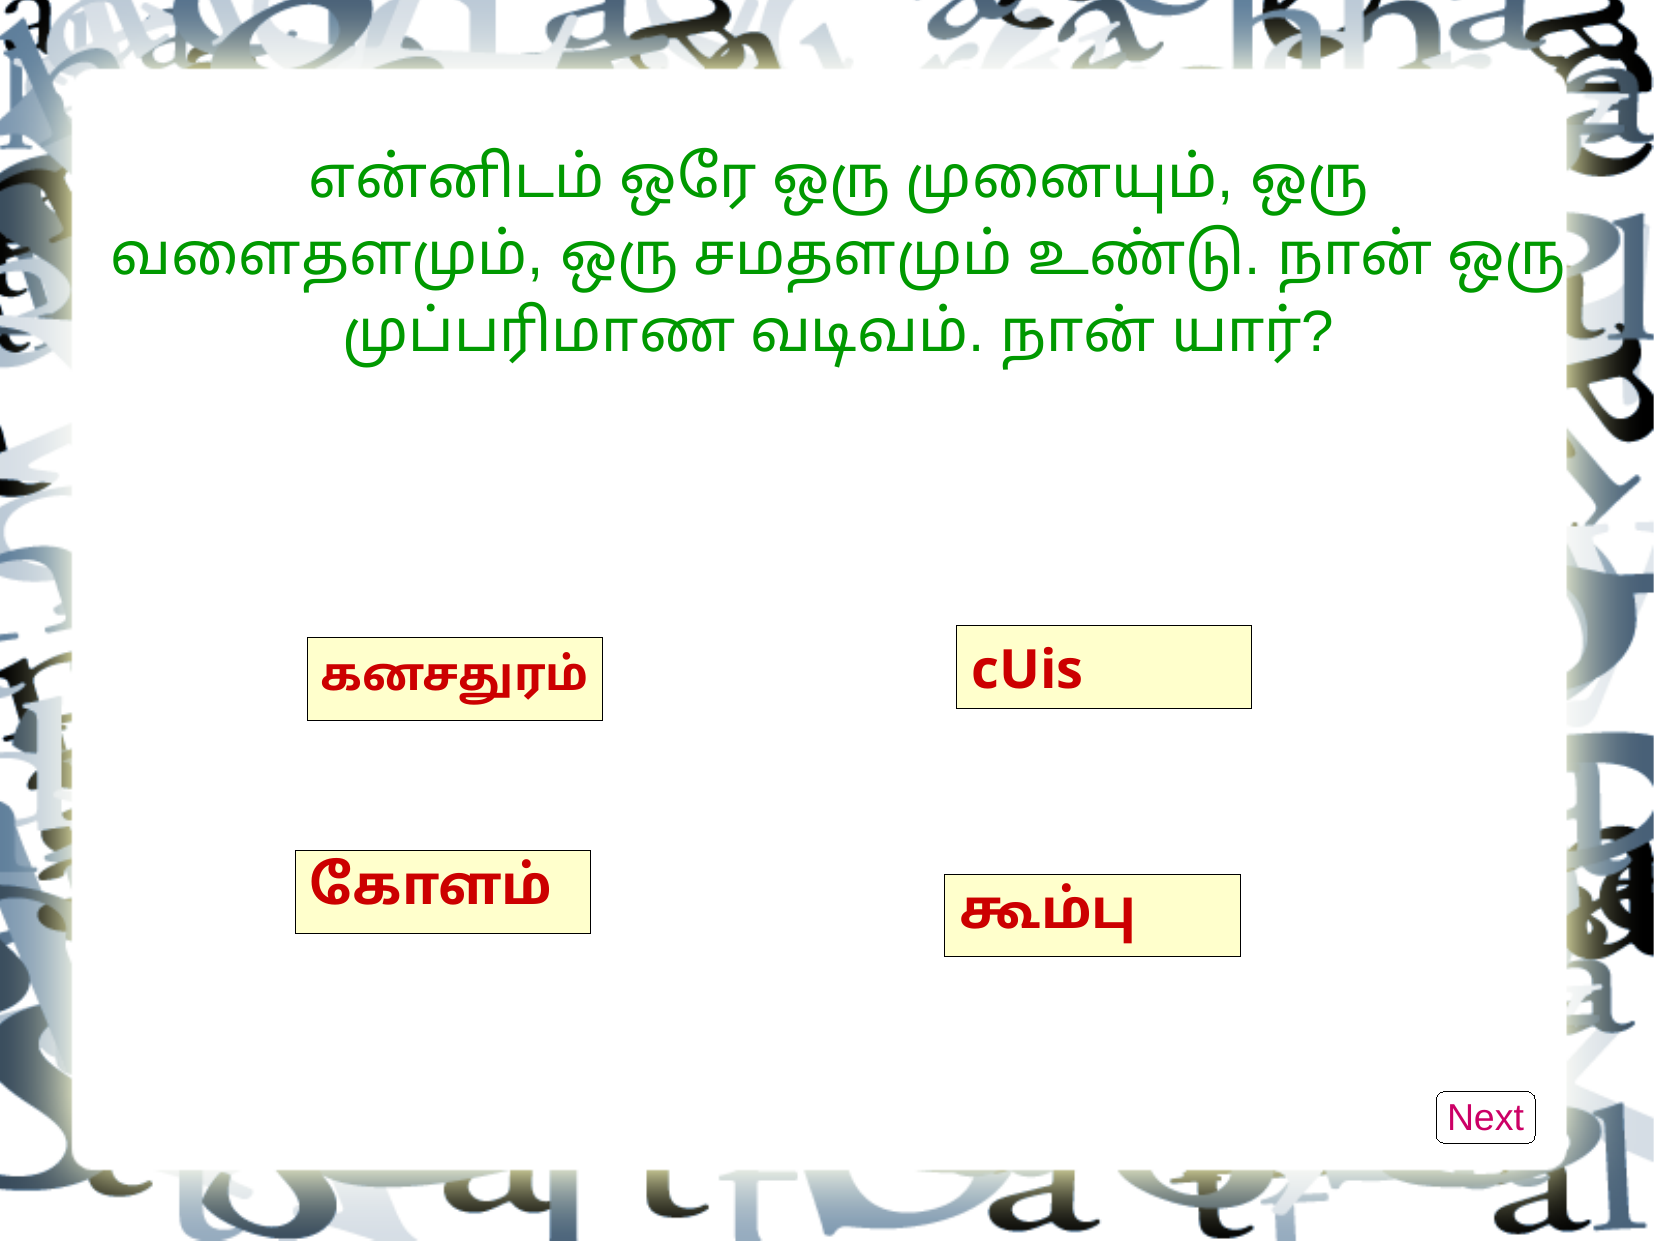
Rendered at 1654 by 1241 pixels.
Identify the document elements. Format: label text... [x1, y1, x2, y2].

title என்னிடம் ஒரே ஒரு முனையும், ஒரு வளைதளமும், ஒரு சமதளமும் உண்டு. நான் ஒரு முப்பரிமாண வடிவம். நான் யார்? [94, 153, 1583, 431]
text_box Next [1436, 1091, 1536, 1144]
text_box கூம்பு [944, 874, 1241, 957]
text_box கோளம் [295, 850, 591, 934]
text_box cUis [956, 625, 1252, 709]
text_box கனசதுரம் [307, 637, 603, 721]
picture [0, 0, 1654, 1241]
